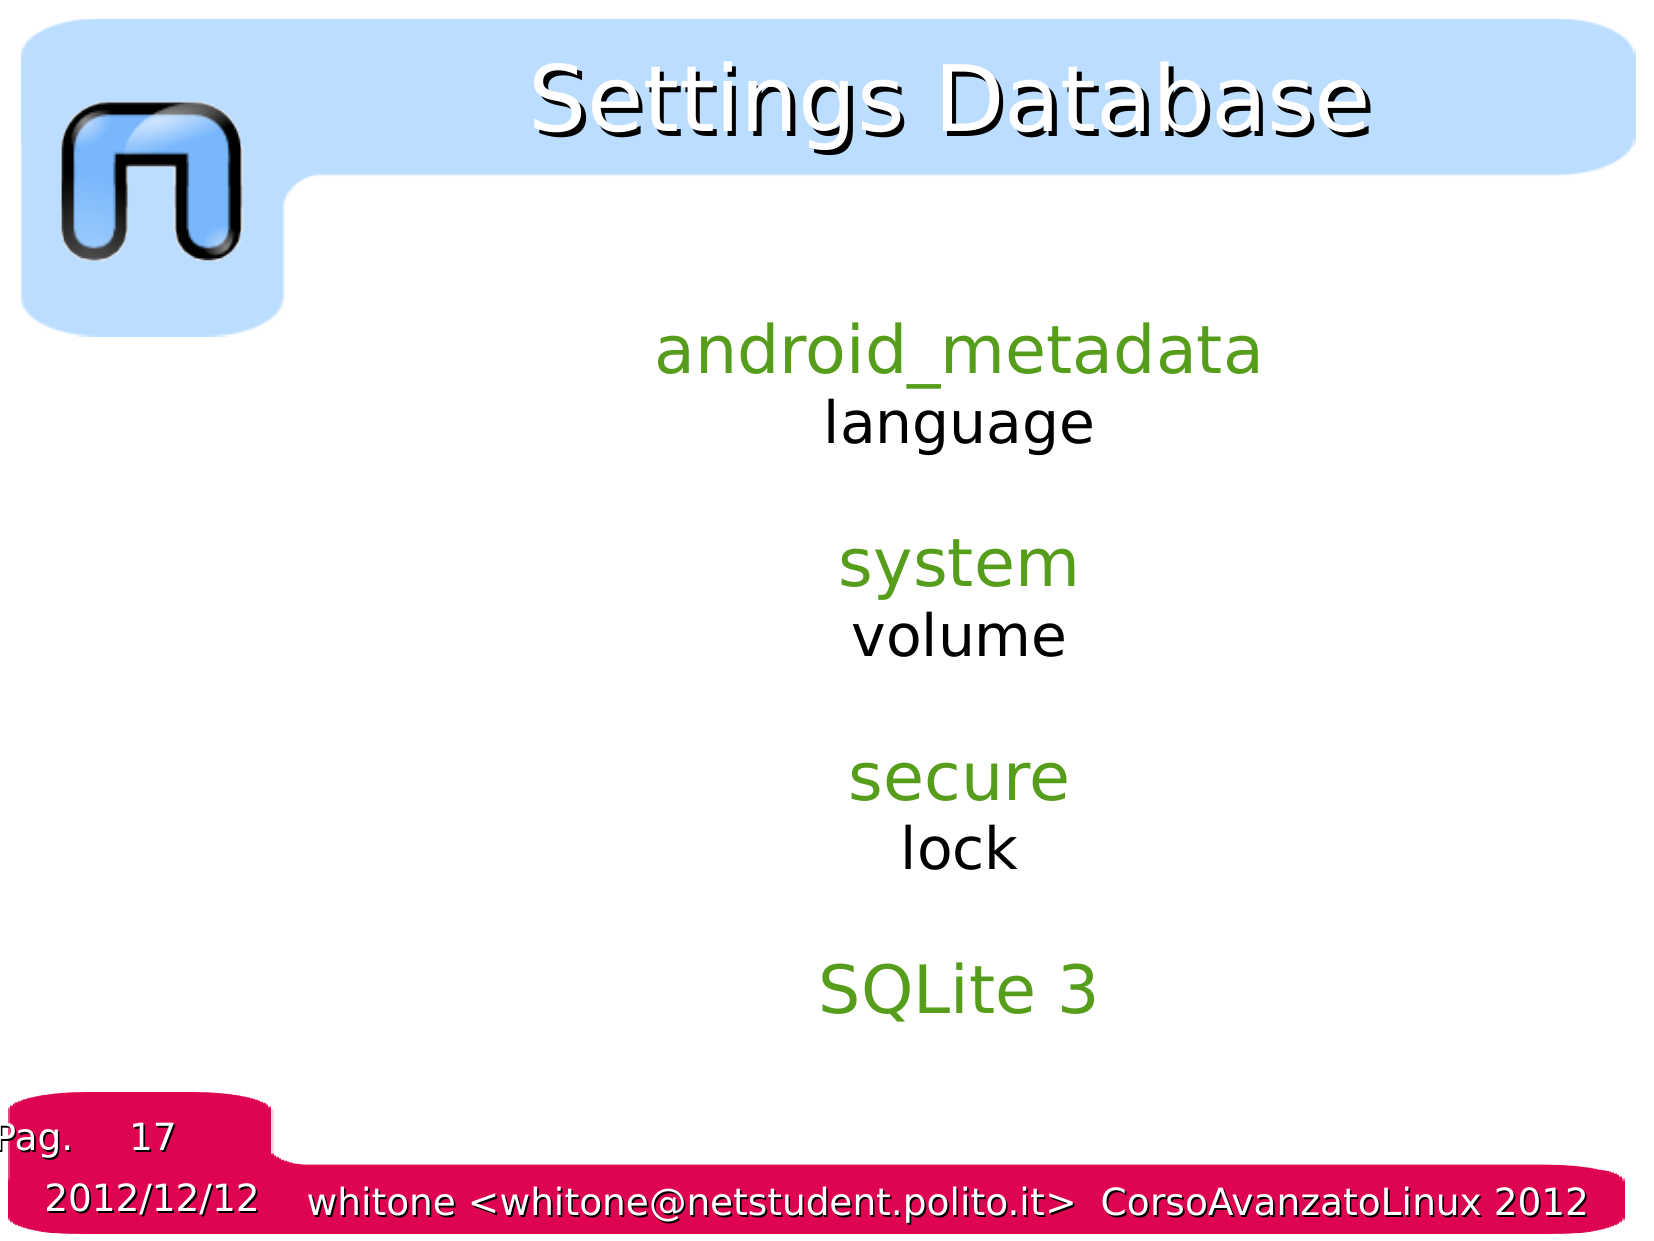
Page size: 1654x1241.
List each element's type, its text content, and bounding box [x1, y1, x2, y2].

picture [0, 19, 1636, 354]
title Settings Database [265, 3, 1636, 197]
picture [8, 1092, 1625, 1234]
picture [8, 1128, 13, 1136]
text_box 2012/12/12 [29, 1169, 284, 1241]
subtitle android_metadata language system volume secure lock SQLite 3 [295, 212, 1625, 1129]
text_box Pag. <numero> [27, 1108, 293, 1168]
text_box whitone <whitone@netstudent.polito.it> CorsoAvanzatoLinux 2012 [292, 1173, 1604, 1241]
